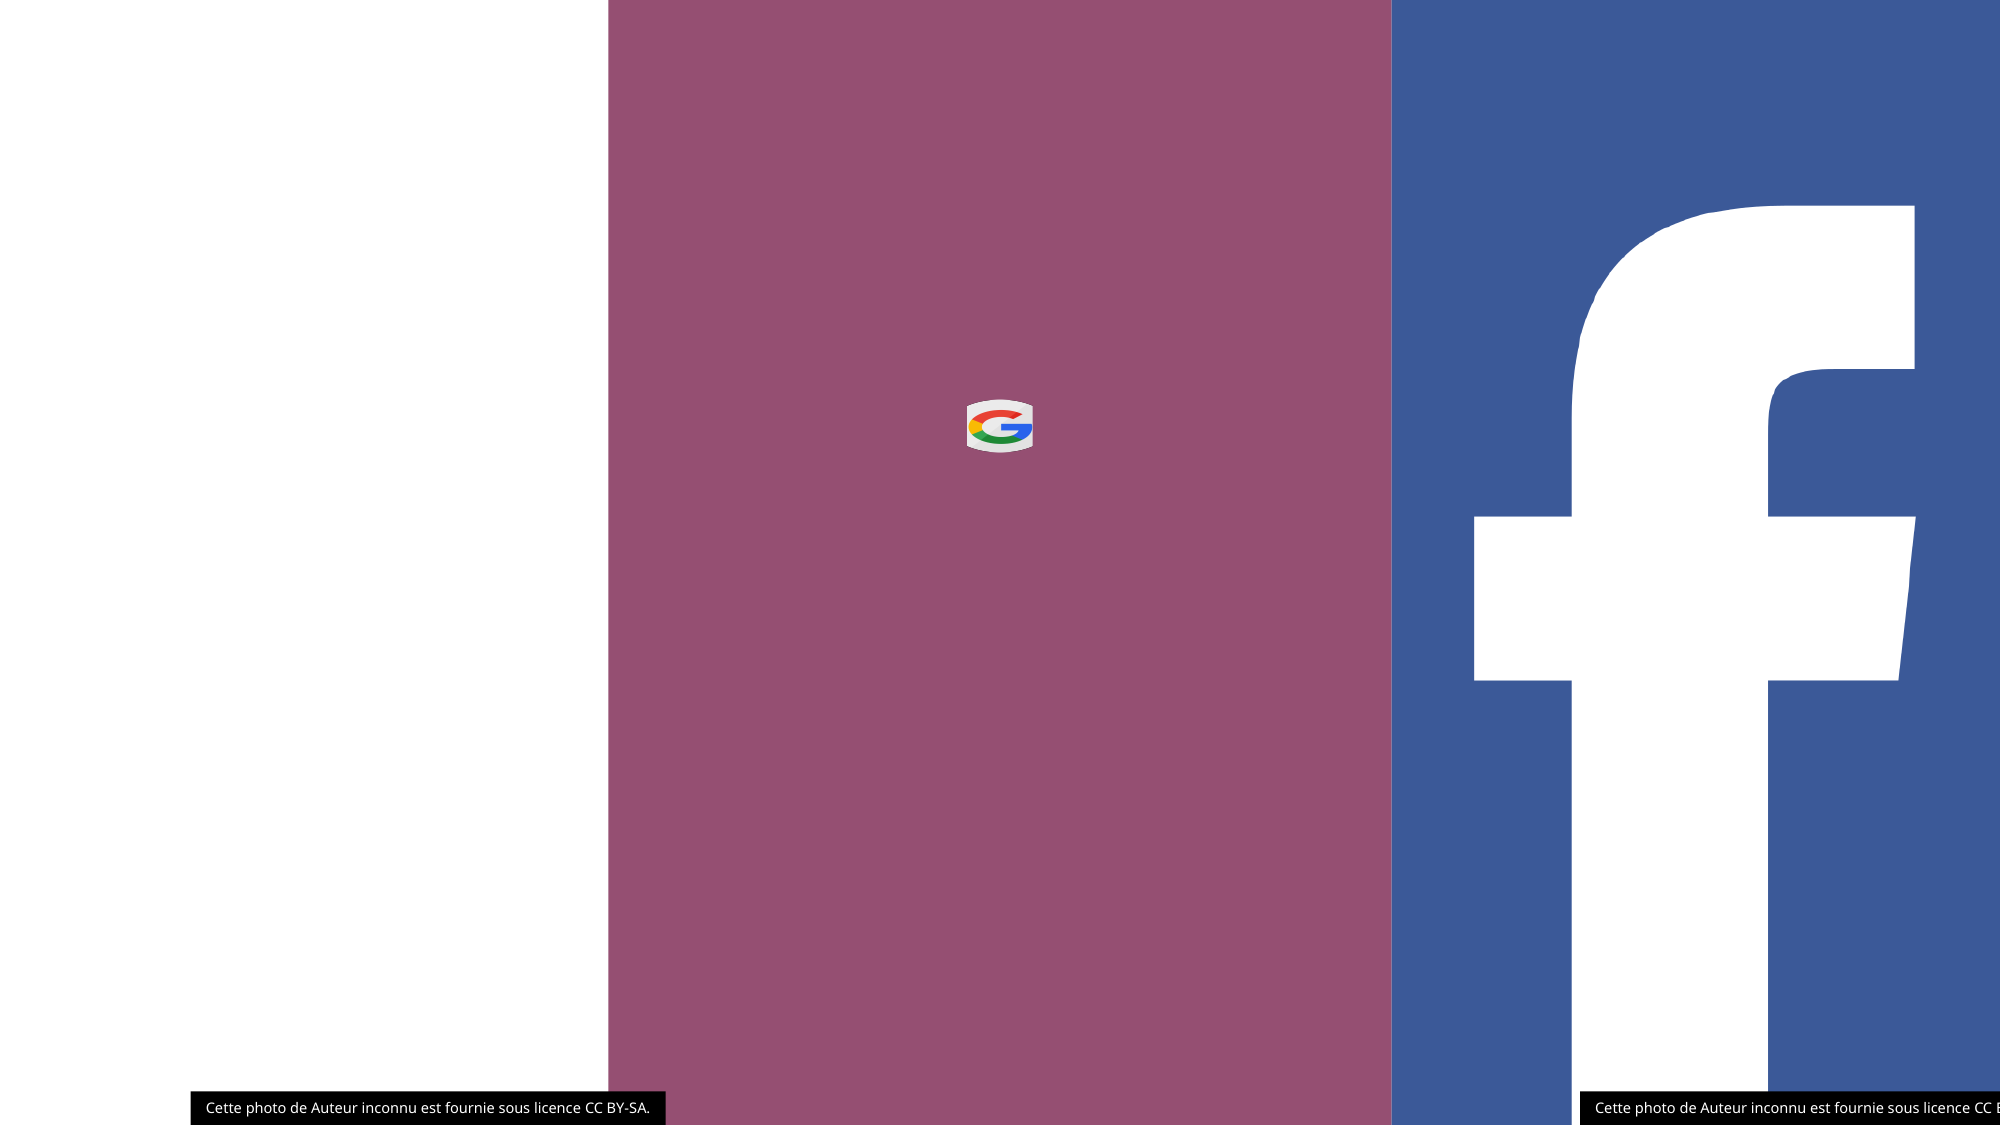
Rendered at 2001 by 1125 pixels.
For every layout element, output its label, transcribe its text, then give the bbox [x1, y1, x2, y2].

picture [1391, 0, 2000, 1125]
text_box Cette photo de Auteur inconnu est fournie sous licence CC BY-NC. [1580, 1091, 2000, 1125]
text_box Cette photo de Auteur inconnu est fournie sous licence CC BY-SA. [190, 1091, 609, 1125]
picture [0, 0, 609, 1125]
title Le "gratuit" : un modèle d'affaires contraire au RGPD ? [697, 153, 1371, 631]
